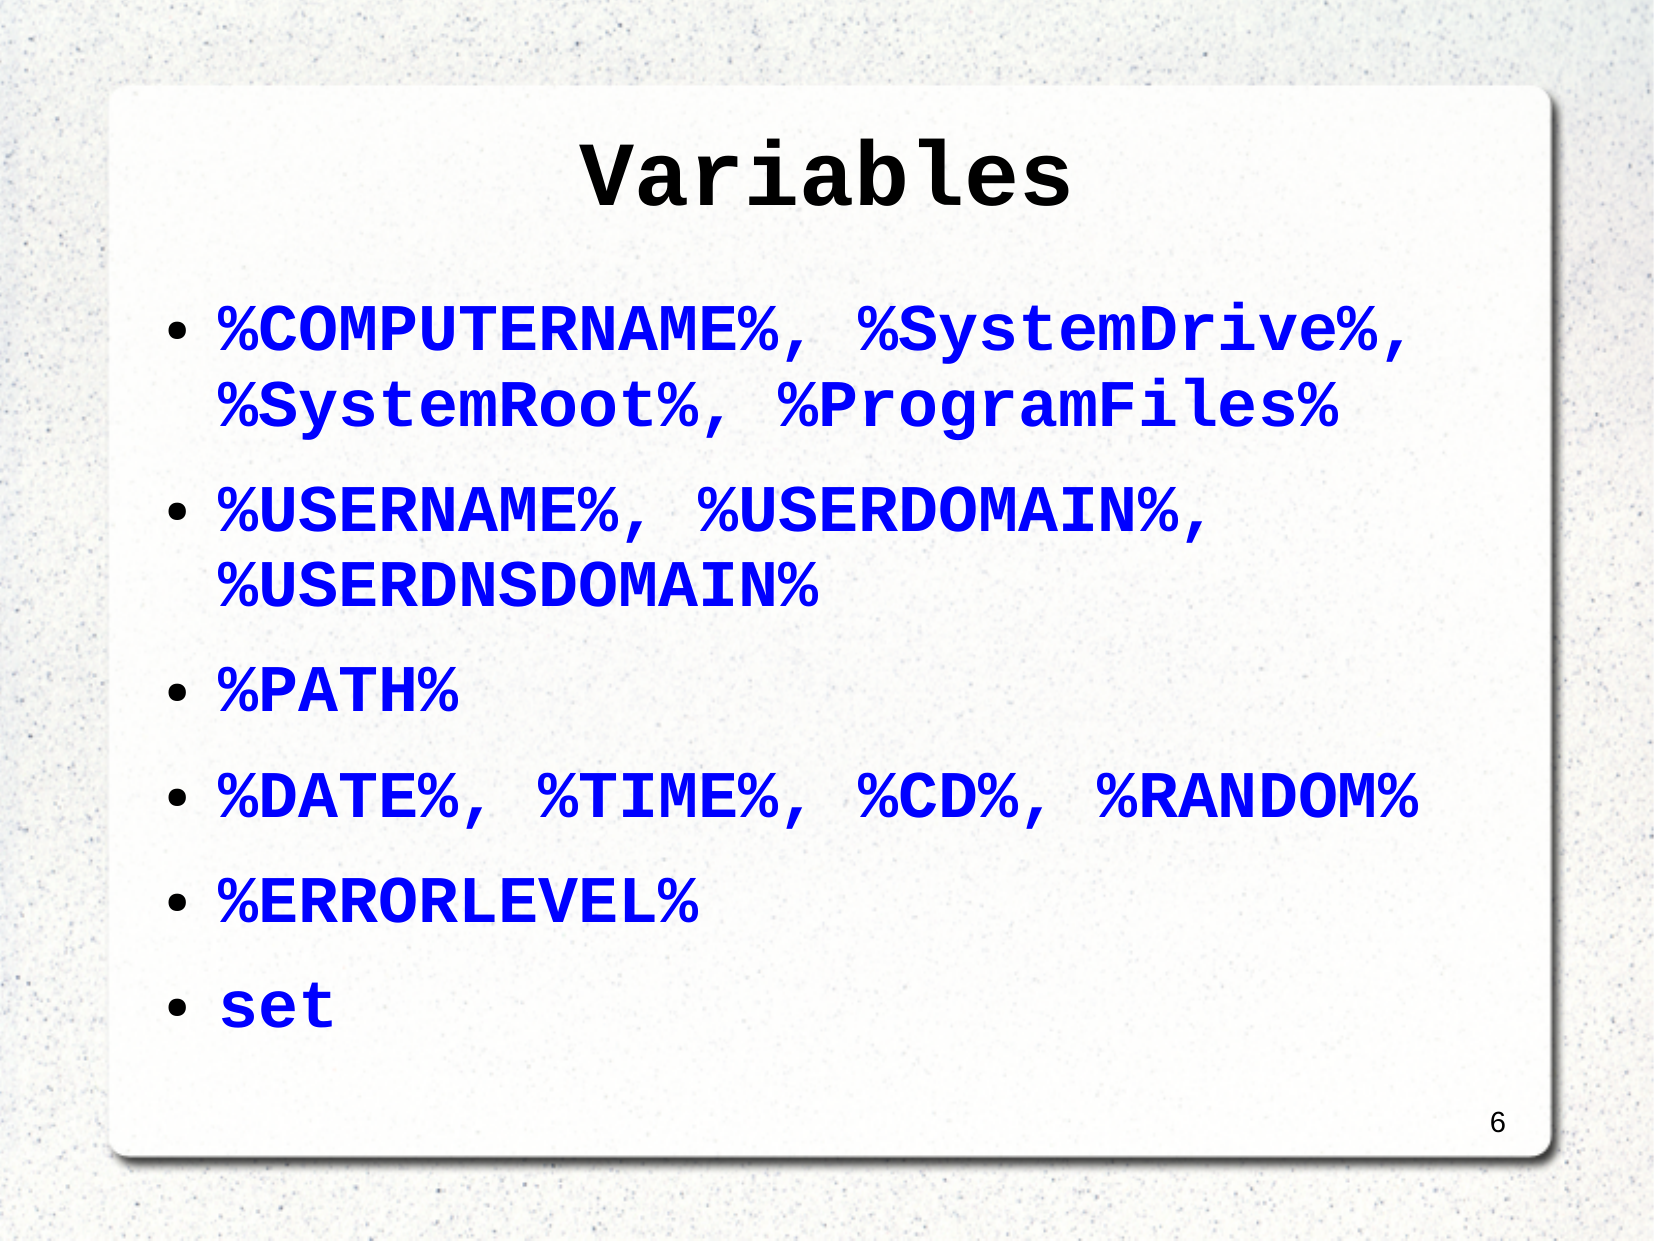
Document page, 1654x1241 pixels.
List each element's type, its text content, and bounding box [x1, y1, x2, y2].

title Variables [118, 96, 1536, 266]
list %COMPUTERNAME%, %SystemDrive%, %SystemRoot%, %ProgramFiles% %USERNAME%, %USERDOMAIN%, %USERDNSDOMAIN% %PATH% %DATE%, %TIME%, %CD%, %RANDOM% %ERRORLEVEL% set [147, 295, 1506, 1114]
picture [0, 0, 1654, 1241]
